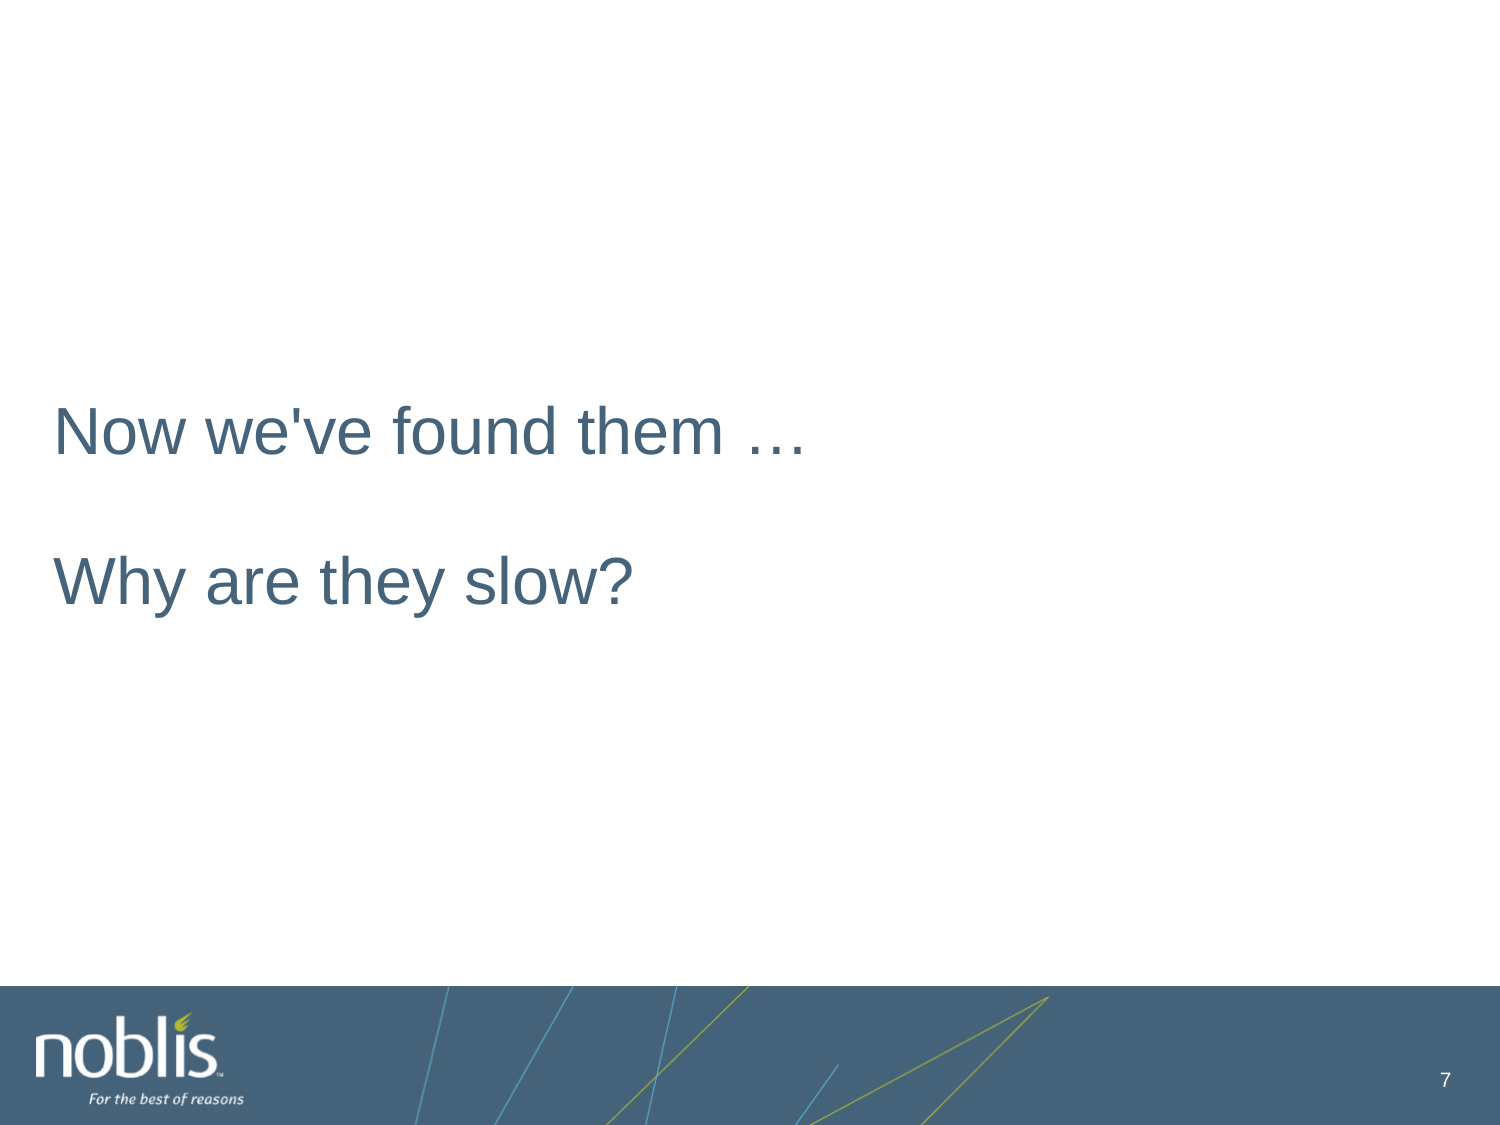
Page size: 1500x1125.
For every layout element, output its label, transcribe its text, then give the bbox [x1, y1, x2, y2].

subtitle Now we've found them … Why are they slow? [53, 38, 1438, 975]
picture [0, 986, 1500, 1125]
